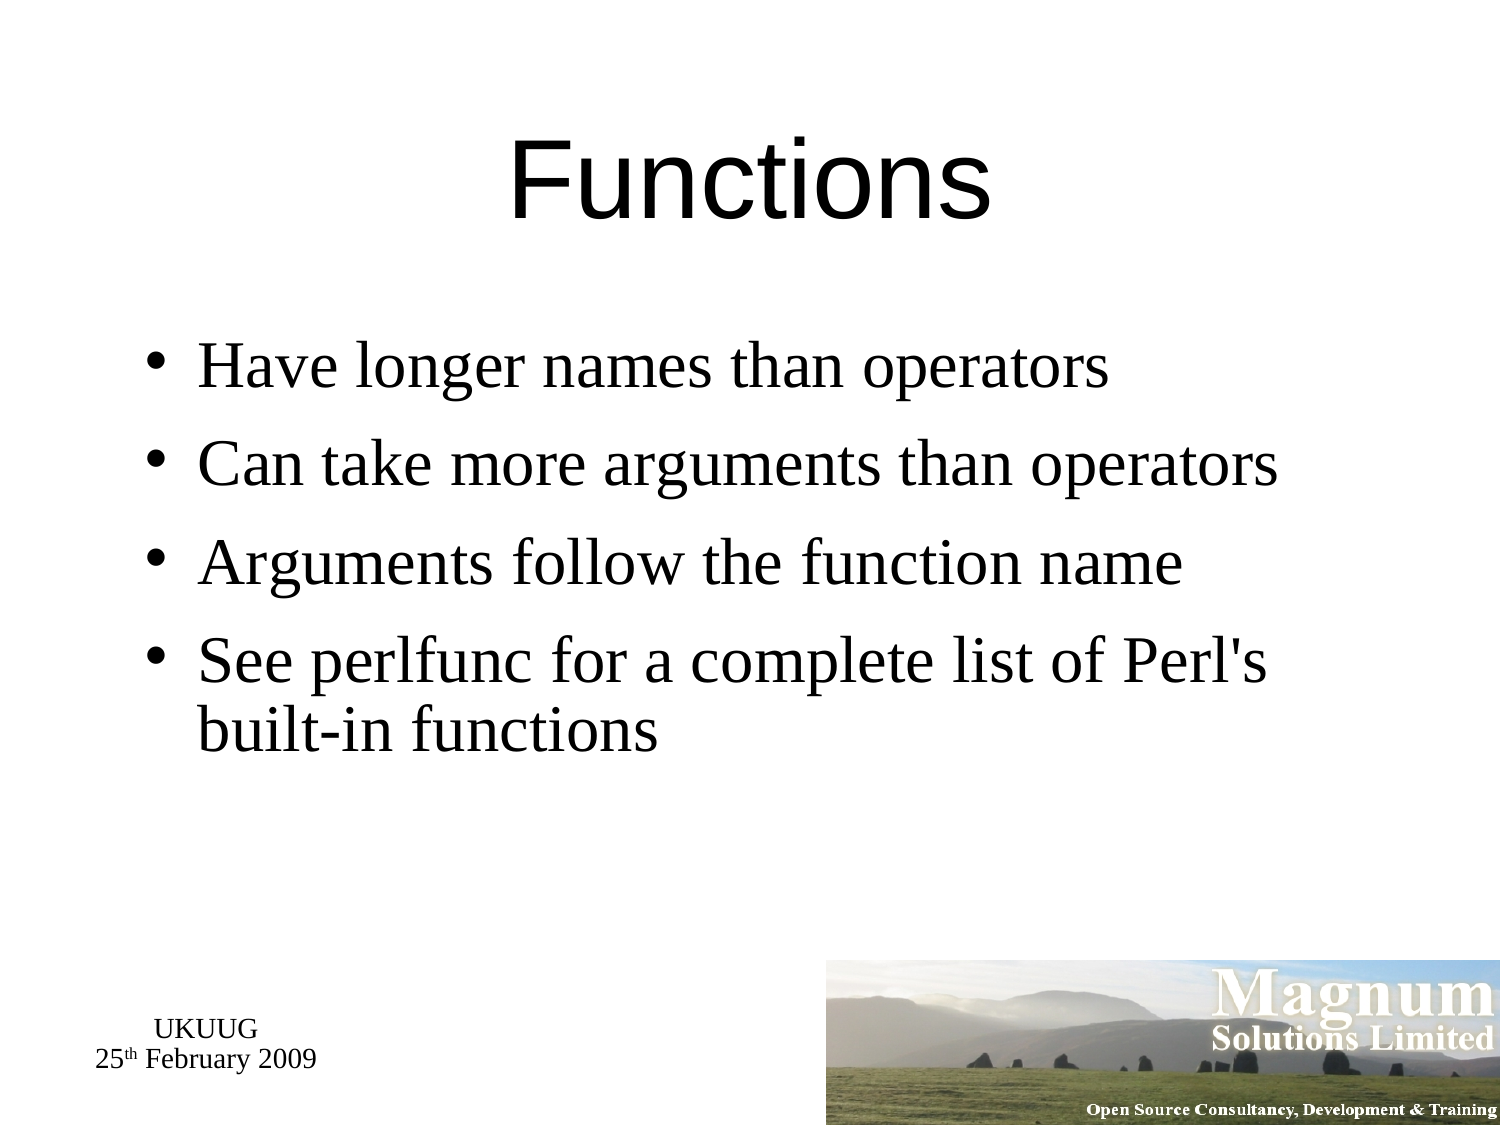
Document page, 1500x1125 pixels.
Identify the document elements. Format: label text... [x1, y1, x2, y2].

title Functions [112, 62, 1388, 250]
list Have longer names than operators Can take more arguments than operators Arguments follow the function name See perlfunc for a complete list of Perl's built-in functions [112, 324, 1388, 1013]
picture [826, 960, 1500, 1125]
